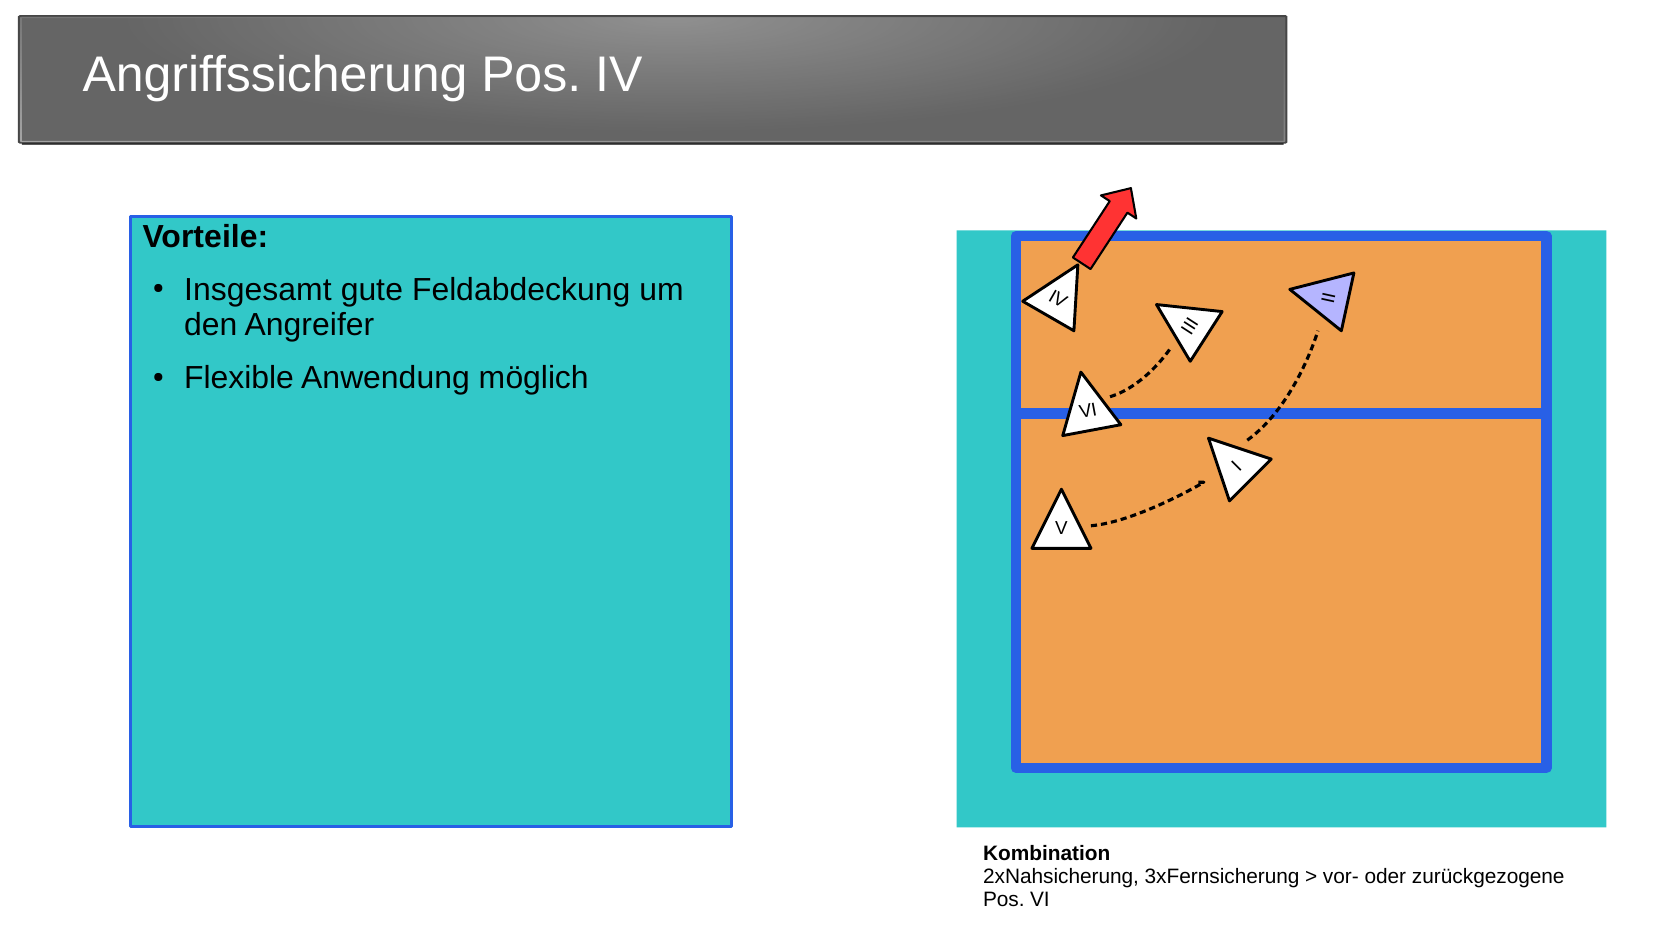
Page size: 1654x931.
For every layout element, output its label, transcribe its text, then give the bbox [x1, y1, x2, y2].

text_box Kombination 2xNahsicherung, 3xFernsicherung > vor- oder zurückgezogene Pos. VI [968, 833, 1607, 919]
text_box II [1289, 272, 1354, 331]
text_box [1072, 188, 1137, 270]
text_box V [1031, 489, 1091, 549]
text_box IV [1022, 264, 1078, 331]
text_box I [1208, 438, 1272, 501]
list Vorteile: Insgesamt gute Feldabdeckung um den Angreifer Flexible Anwendung möglich d [130, 216, 732, 827]
text_box III [1156, 304, 1223, 362]
text_box VI [1062, 372, 1121, 436]
title Angriffssicherung Pos. IV [82, 29, 1235, 119]
